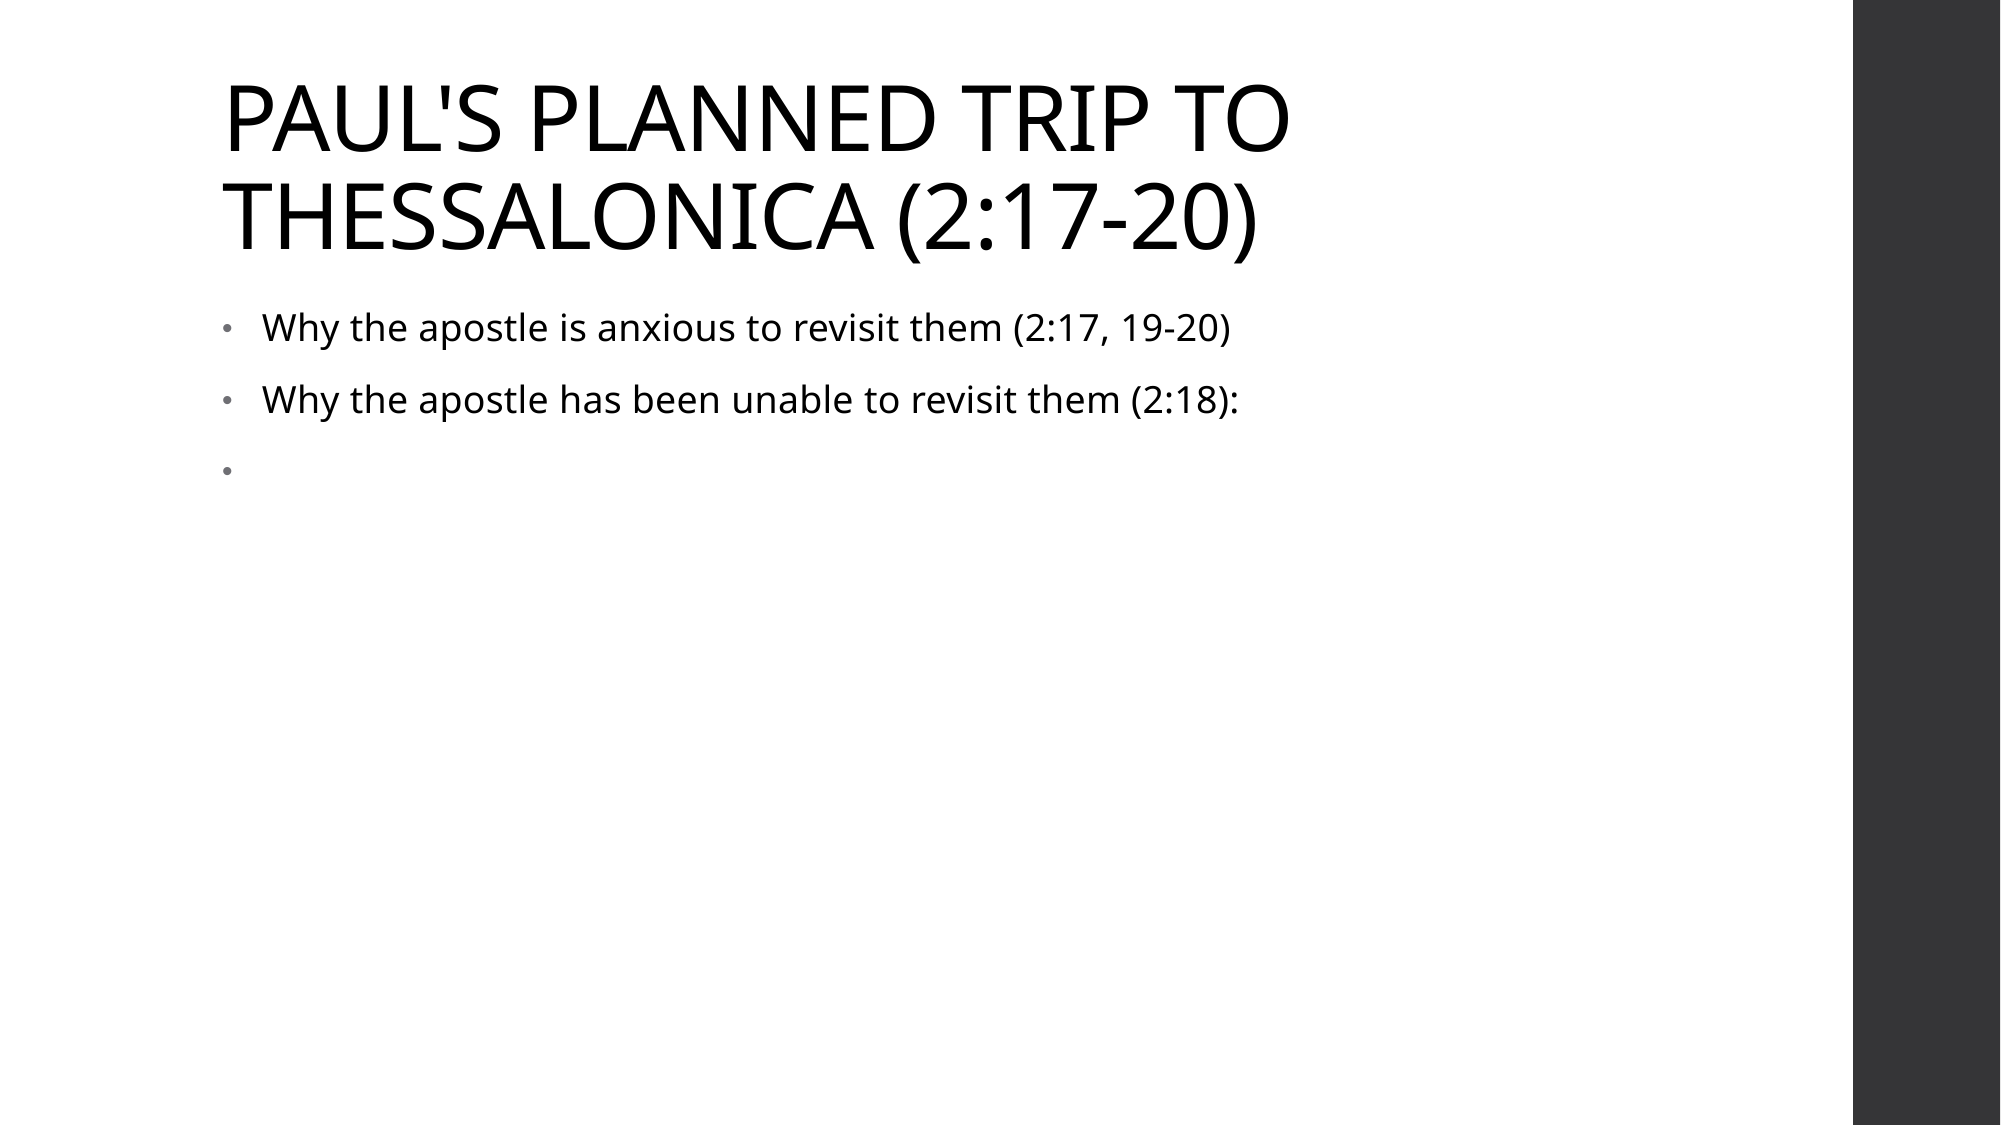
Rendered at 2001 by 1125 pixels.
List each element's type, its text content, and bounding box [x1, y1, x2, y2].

list Why the apostle is anxious to revisit them (2:17, 19-20) Why the apostle has been unable to revisit them (2:18): [206, 299, 1617, 1014]
title PAUL'S PLANNED TRIP TO THESSALONICA (2:17-20) [206, 60, 1797, 278]
